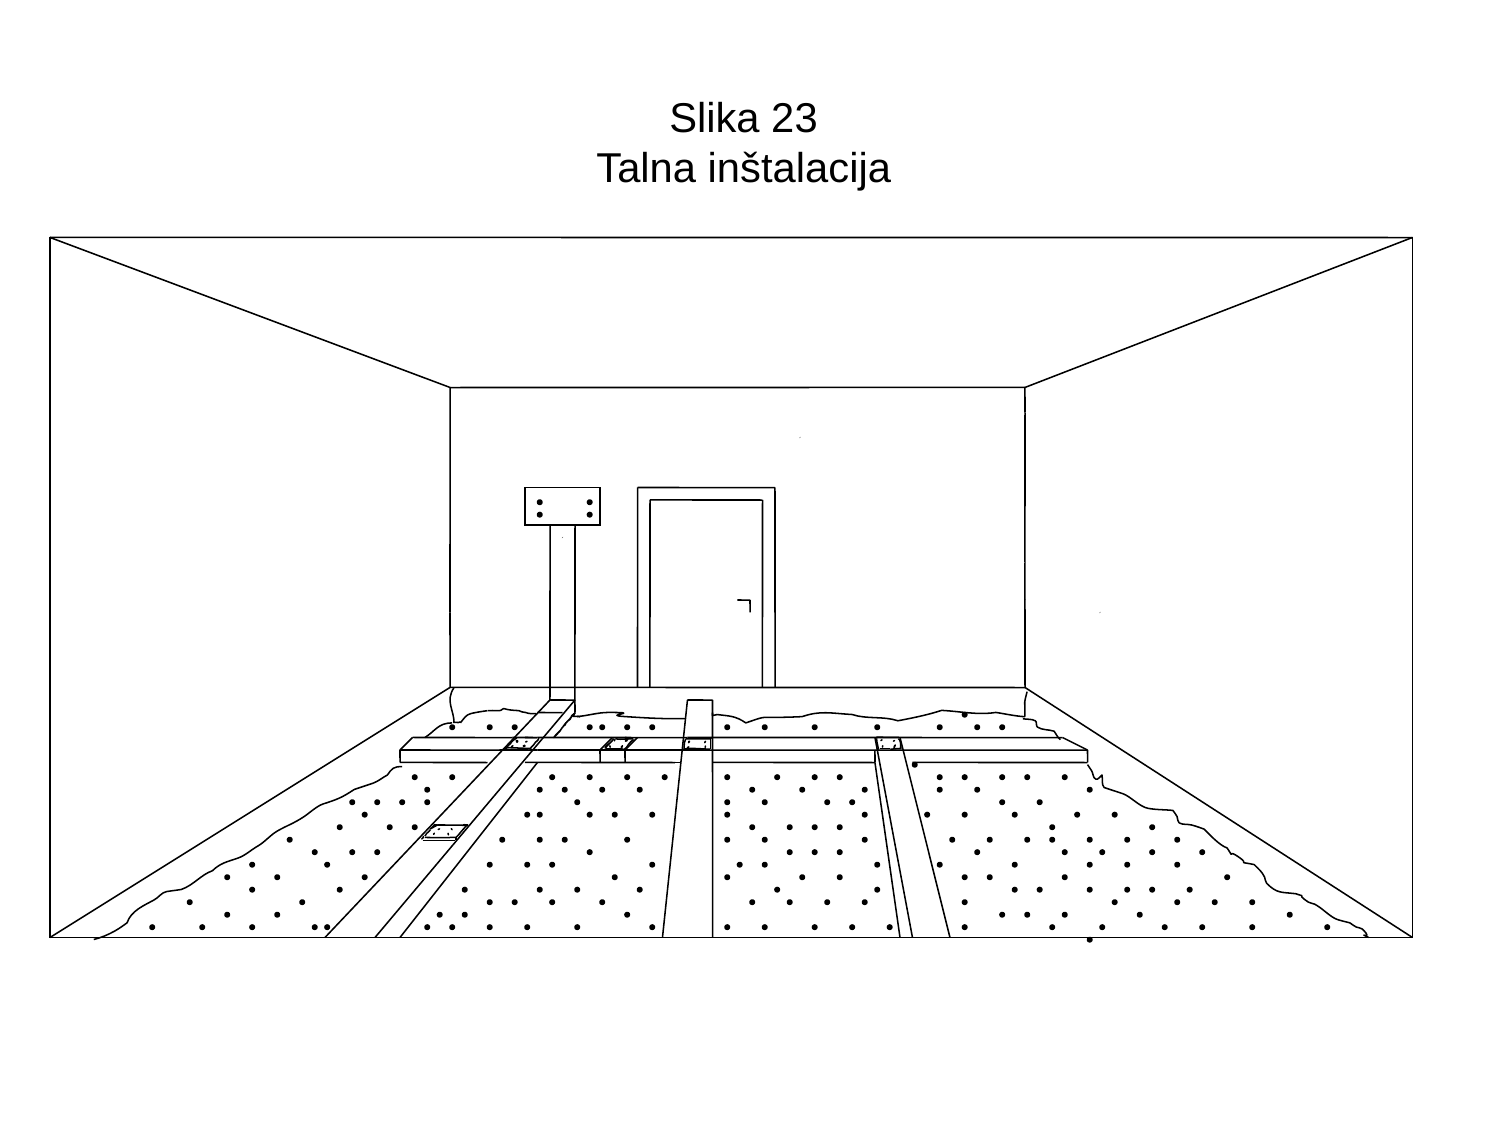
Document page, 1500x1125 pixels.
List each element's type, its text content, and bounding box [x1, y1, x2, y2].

text_box [605, 739, 615, 748]
title Slika 23 Talna inštalacija [62, 45, 1425, 238]
text_box [563, 715, 572, 727]
